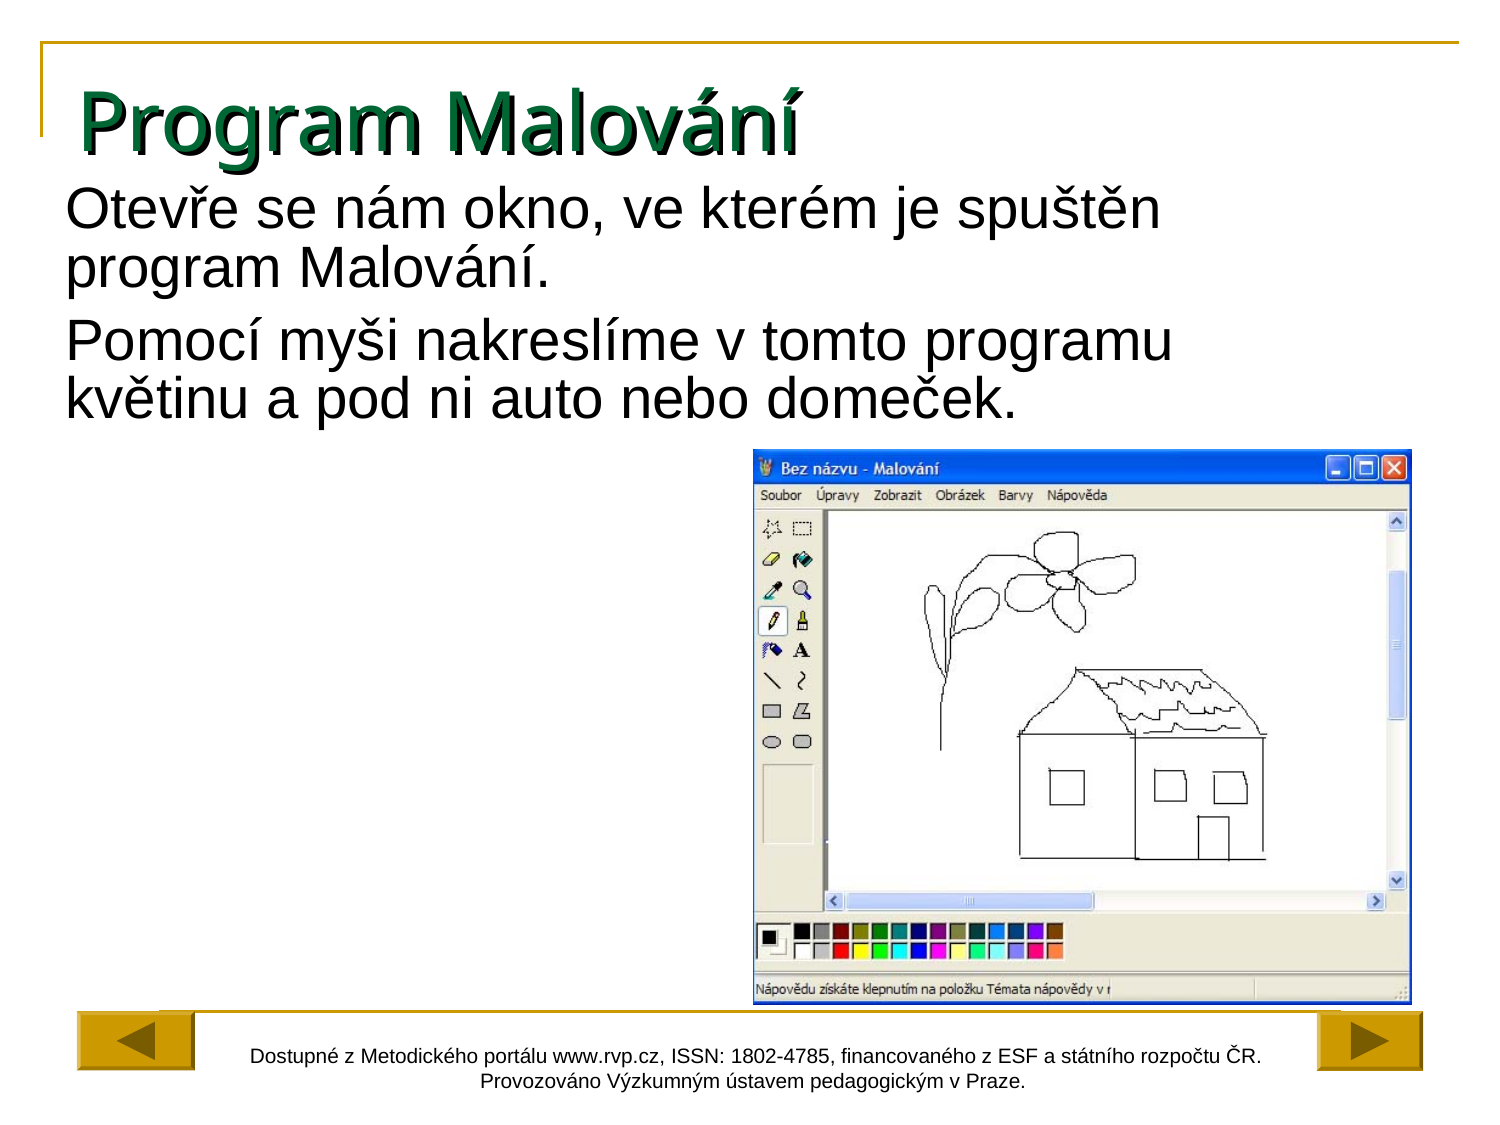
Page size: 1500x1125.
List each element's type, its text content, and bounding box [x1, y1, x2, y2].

title Program Malování [61, 54, 1231, 182]
text_box [1318, 1011, 1424, 1071]
picture [753, 449, 1412, 1005]
list Otevře se nám okno, ve kterém je spuštěn program Malování. Pomocí myši nakreslíme v tomto programu květinu a pod ni auto nebo domeček. [50, 174, 1208, 468]
text_box [78, 1011, 195, 1071]
